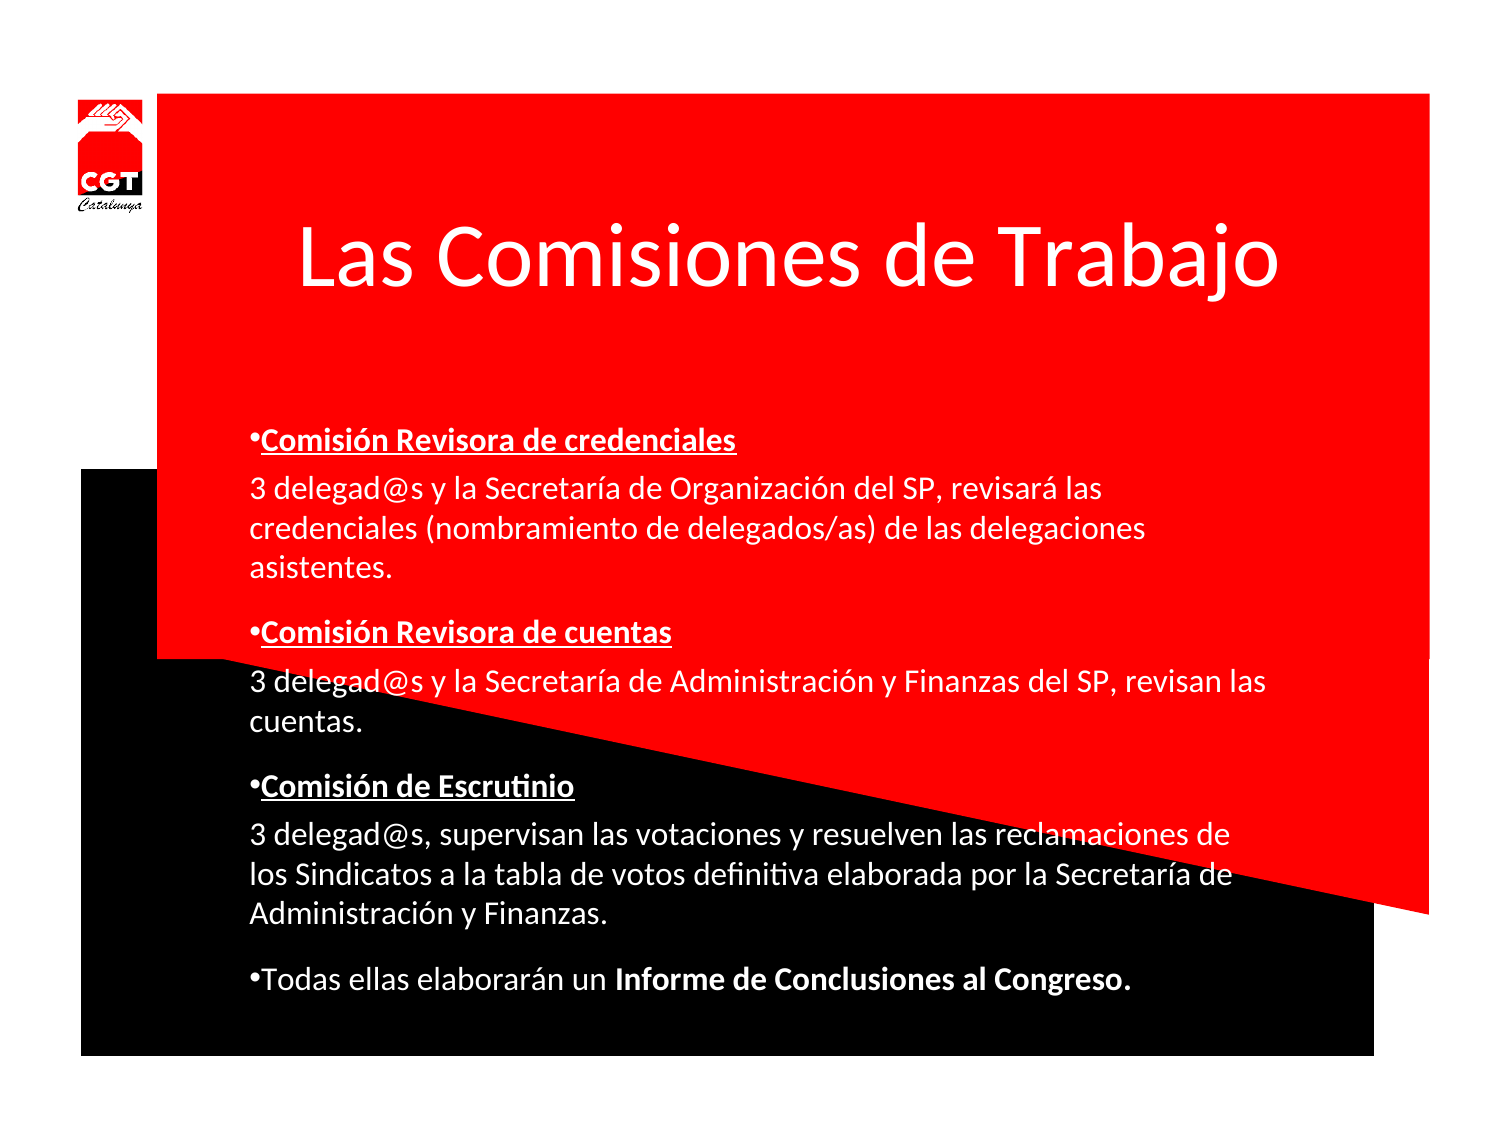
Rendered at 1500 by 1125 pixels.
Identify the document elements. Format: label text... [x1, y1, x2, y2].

title Las Comisiones de Trabajo [152, 128, 1428, 370]
chart [70, 93, 153, 220]
text_box Comisión Revisora de credenciales 3 delegad@s y la Secretaría de Organización del SP, revisará las credenciales (nombramiento de delegados/as) de las delegaciones asistentes. Comisión Revisora de cuentas 3 delegad@s y la Secretaría de Administración y Finanzas del SP, revisan las cuentas. Comisión de Escrutinio 3 delegad@s, supervisan las votaciones y resuelven las reclamaciones de los Sindicatos a la tabla de votos definitiva elaborada por la Secretaría de Administración y Finanzas. Todas ellas elaborarán un Informe de Conclusiones al Congreso. [234, 410, 1285, 997]
text_box [81, 93, 1430, 1055]
